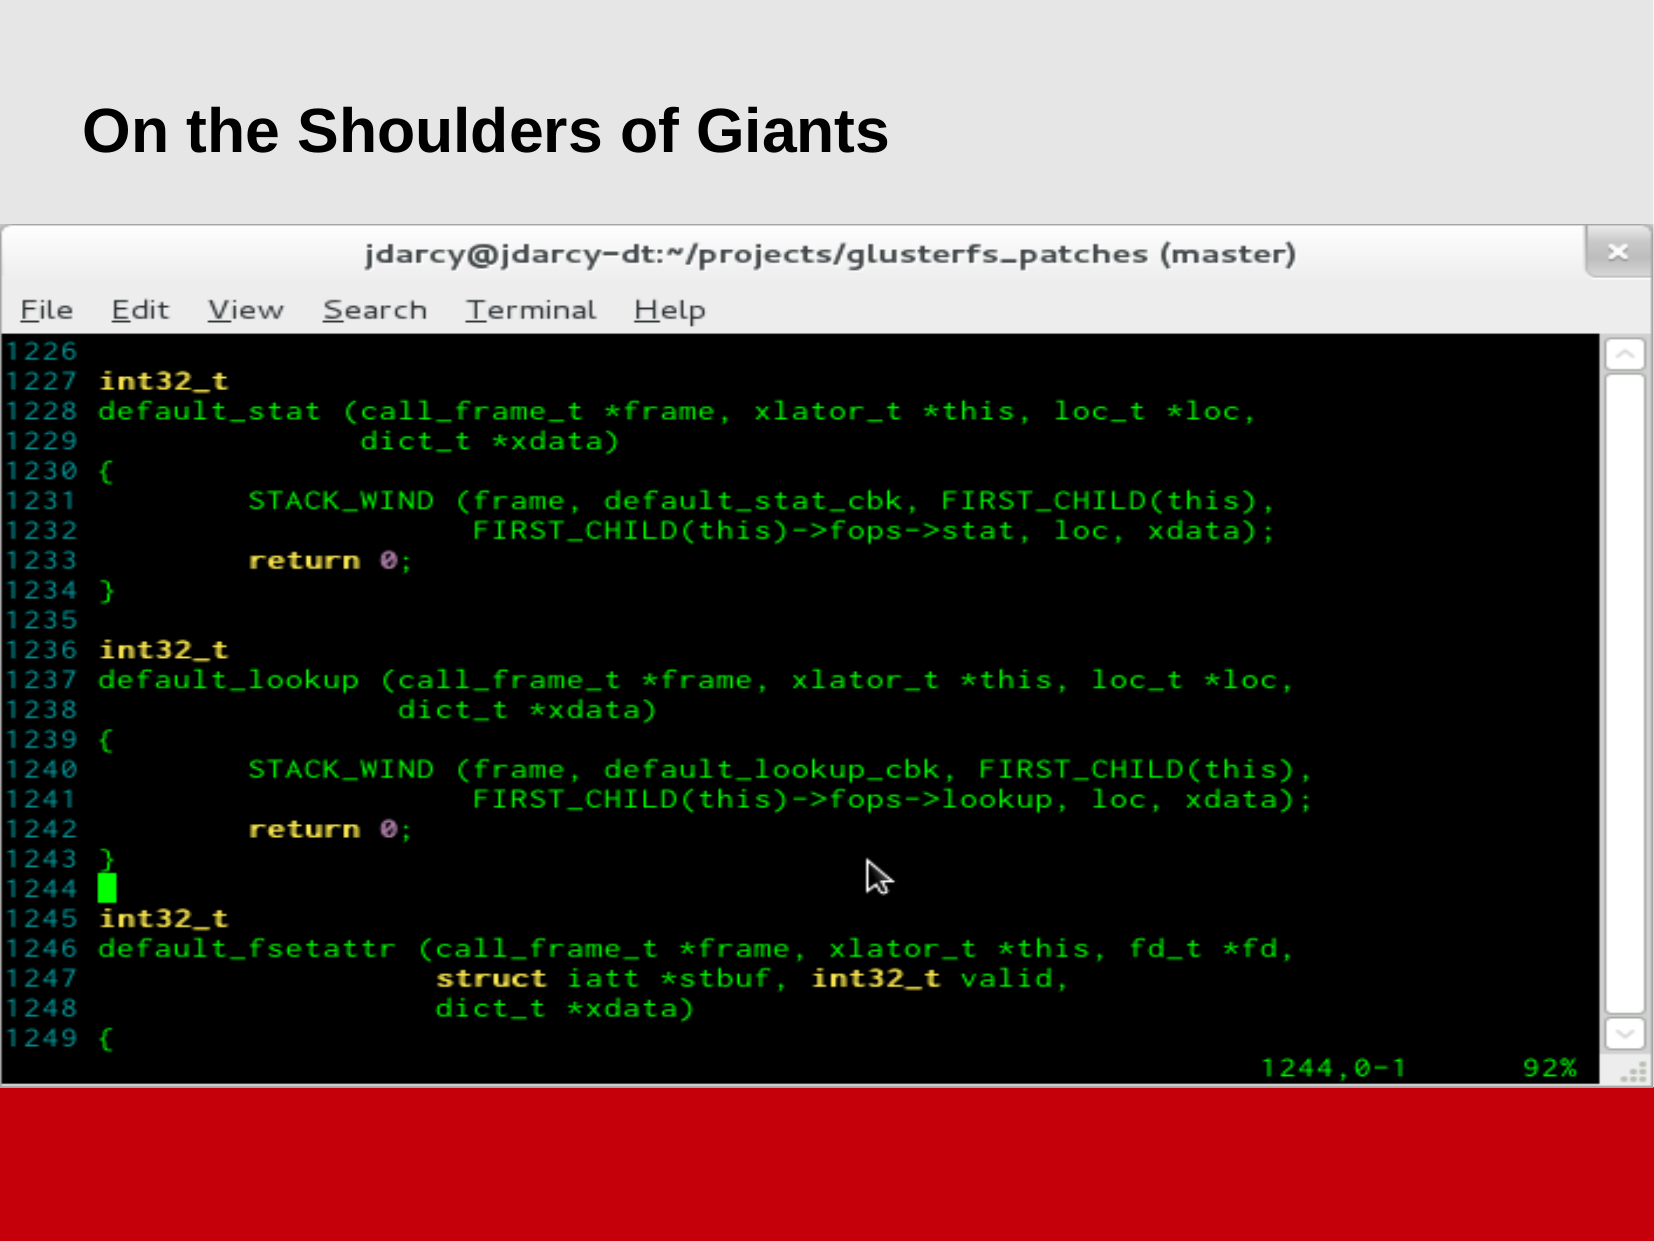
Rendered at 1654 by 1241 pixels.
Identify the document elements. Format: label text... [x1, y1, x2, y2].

title On the Shoulders of Giants [82, 37, 1571, 224]
picture [0, 224, 1654, 1088]
